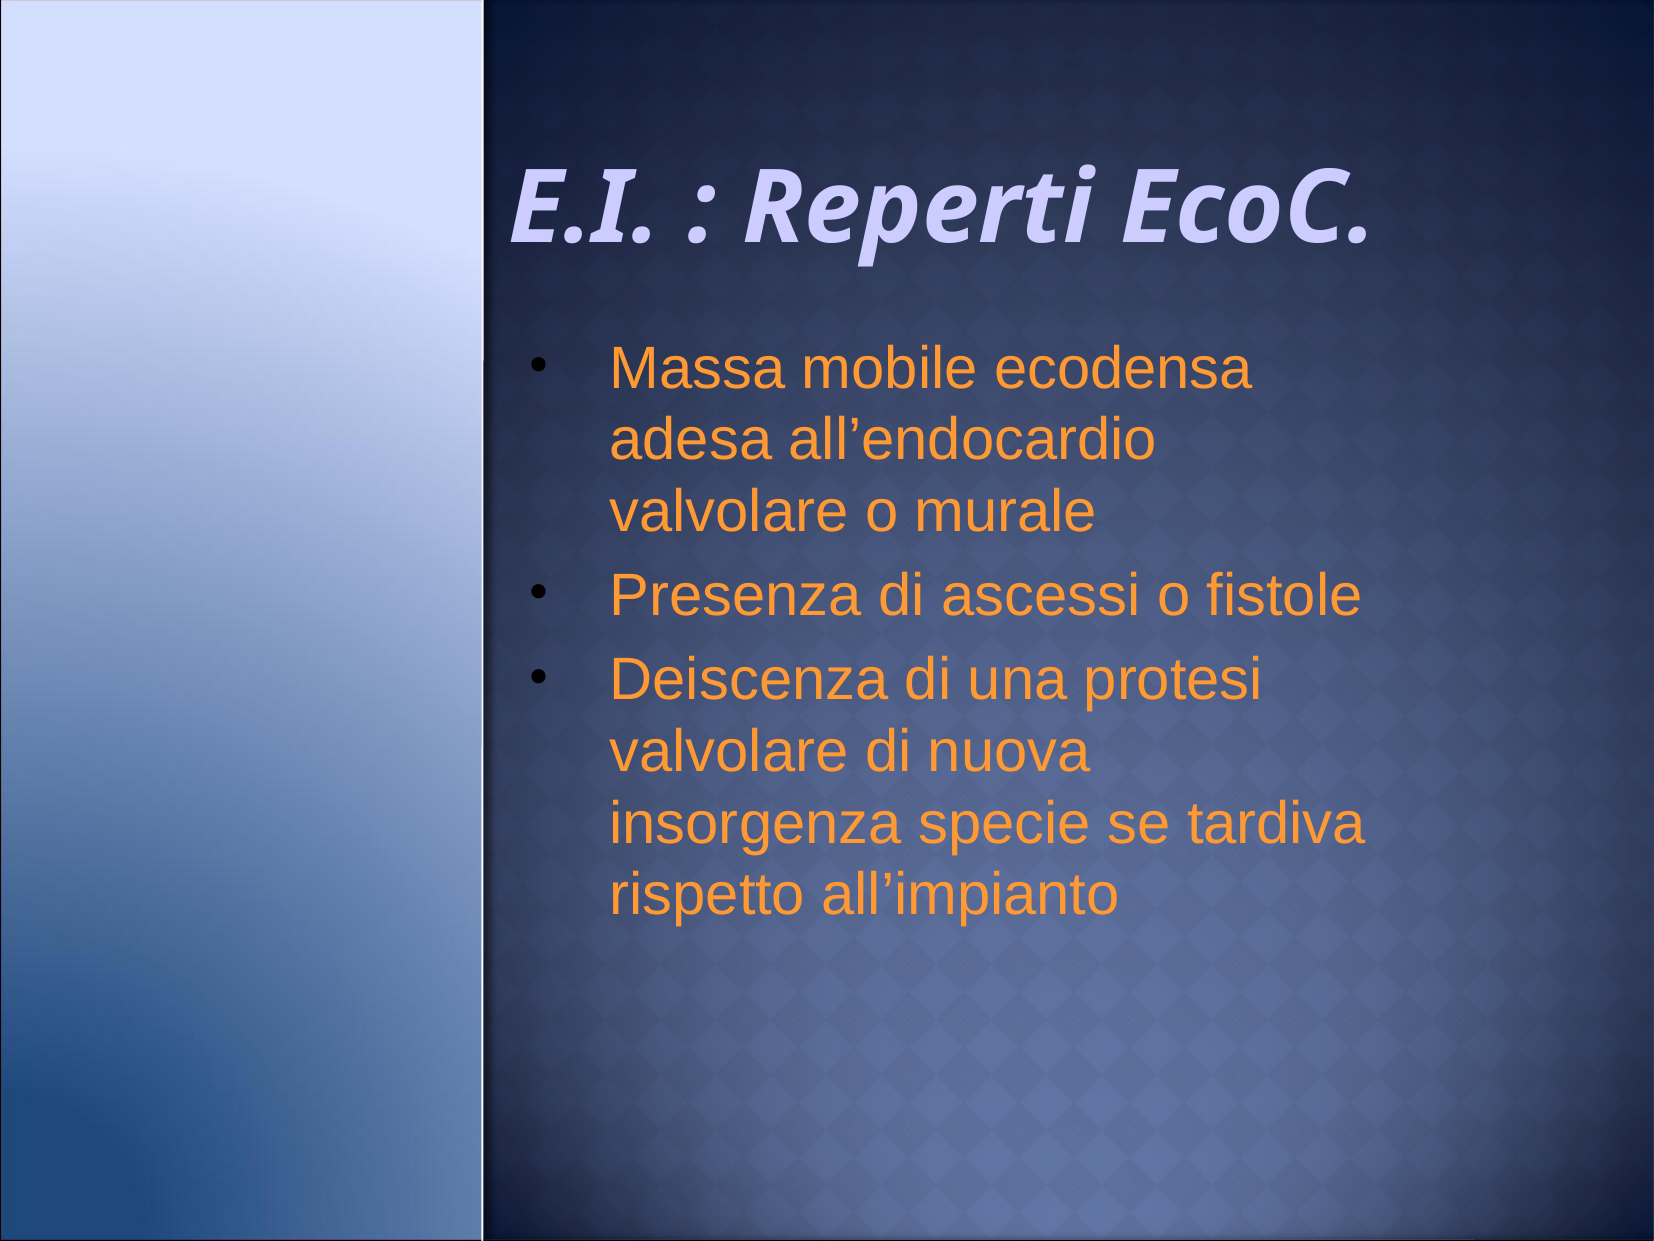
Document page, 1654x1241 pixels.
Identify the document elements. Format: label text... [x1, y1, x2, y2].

picture [0, 0, 481, 1241]
list Massa mobile ecodensa adesa all’endocardio valvolare o murale Presenza di ascessi o fistole Deiscenza di una protesi valvolare di nuova insorgenza specie se tardiva rispetto all’impianto [514, 320, 1391, 1166]
title E.I. : Reperti EcoC. [501, 72, 1391, 263]
picture [484, 0, 1654, 1241]
